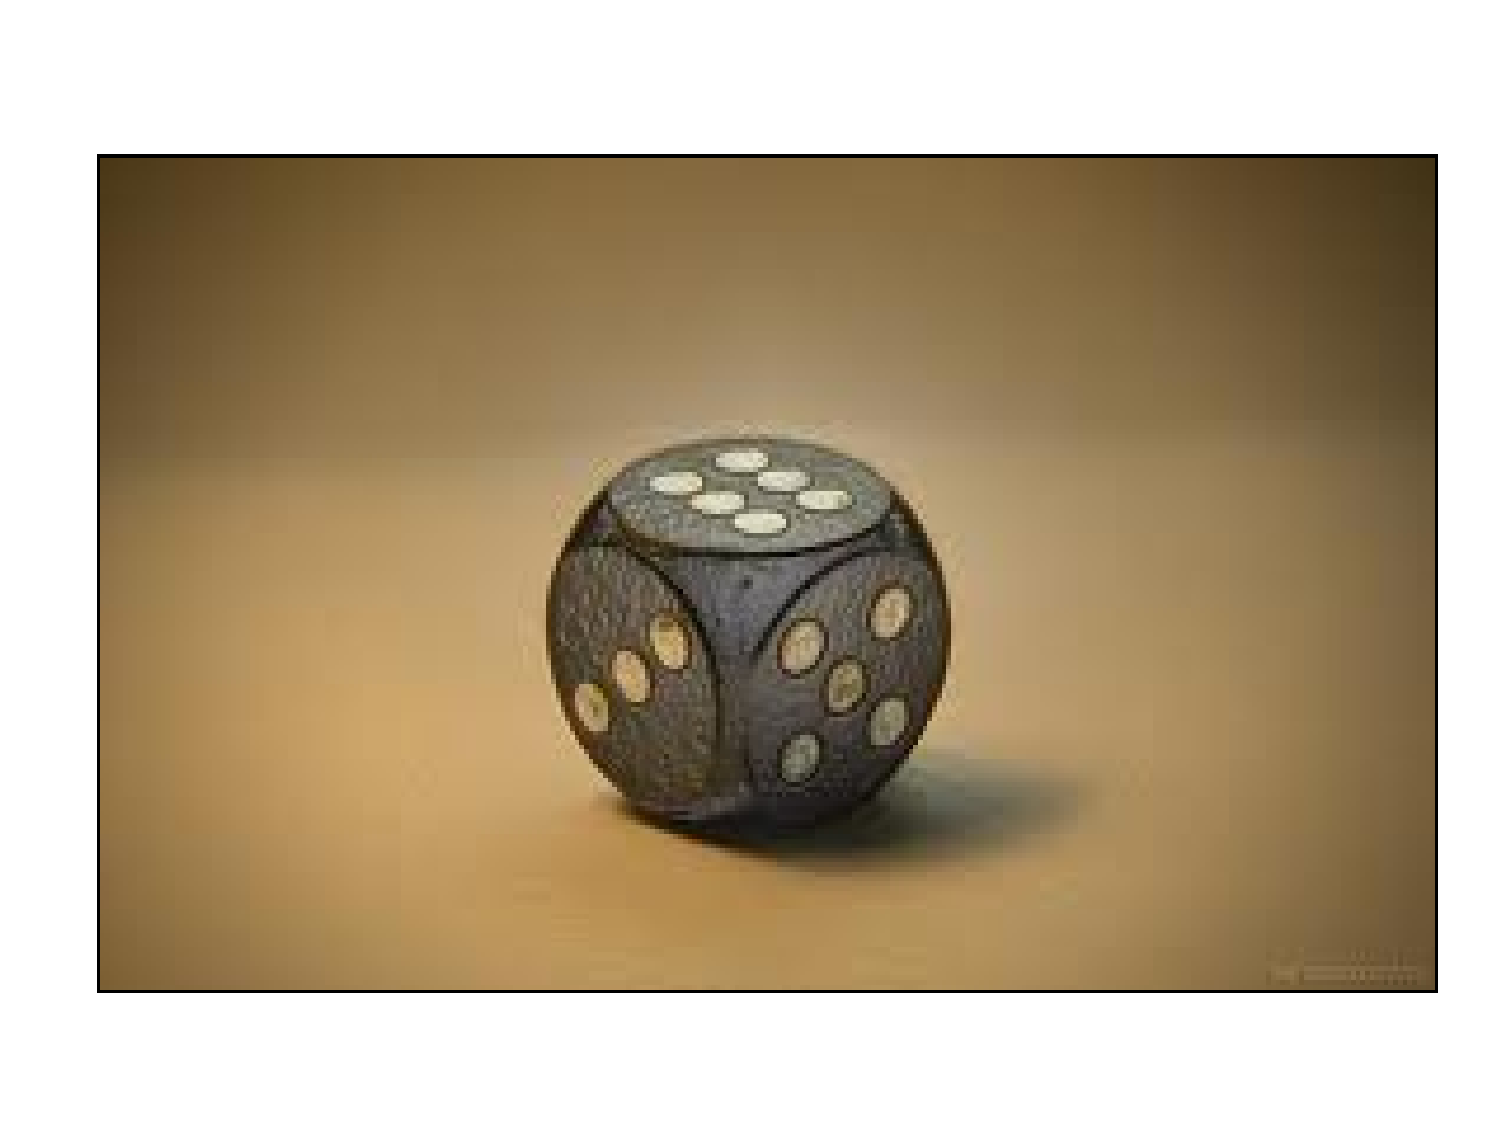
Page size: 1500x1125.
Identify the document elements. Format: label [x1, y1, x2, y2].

picture [100, 157, 1436, 990]
